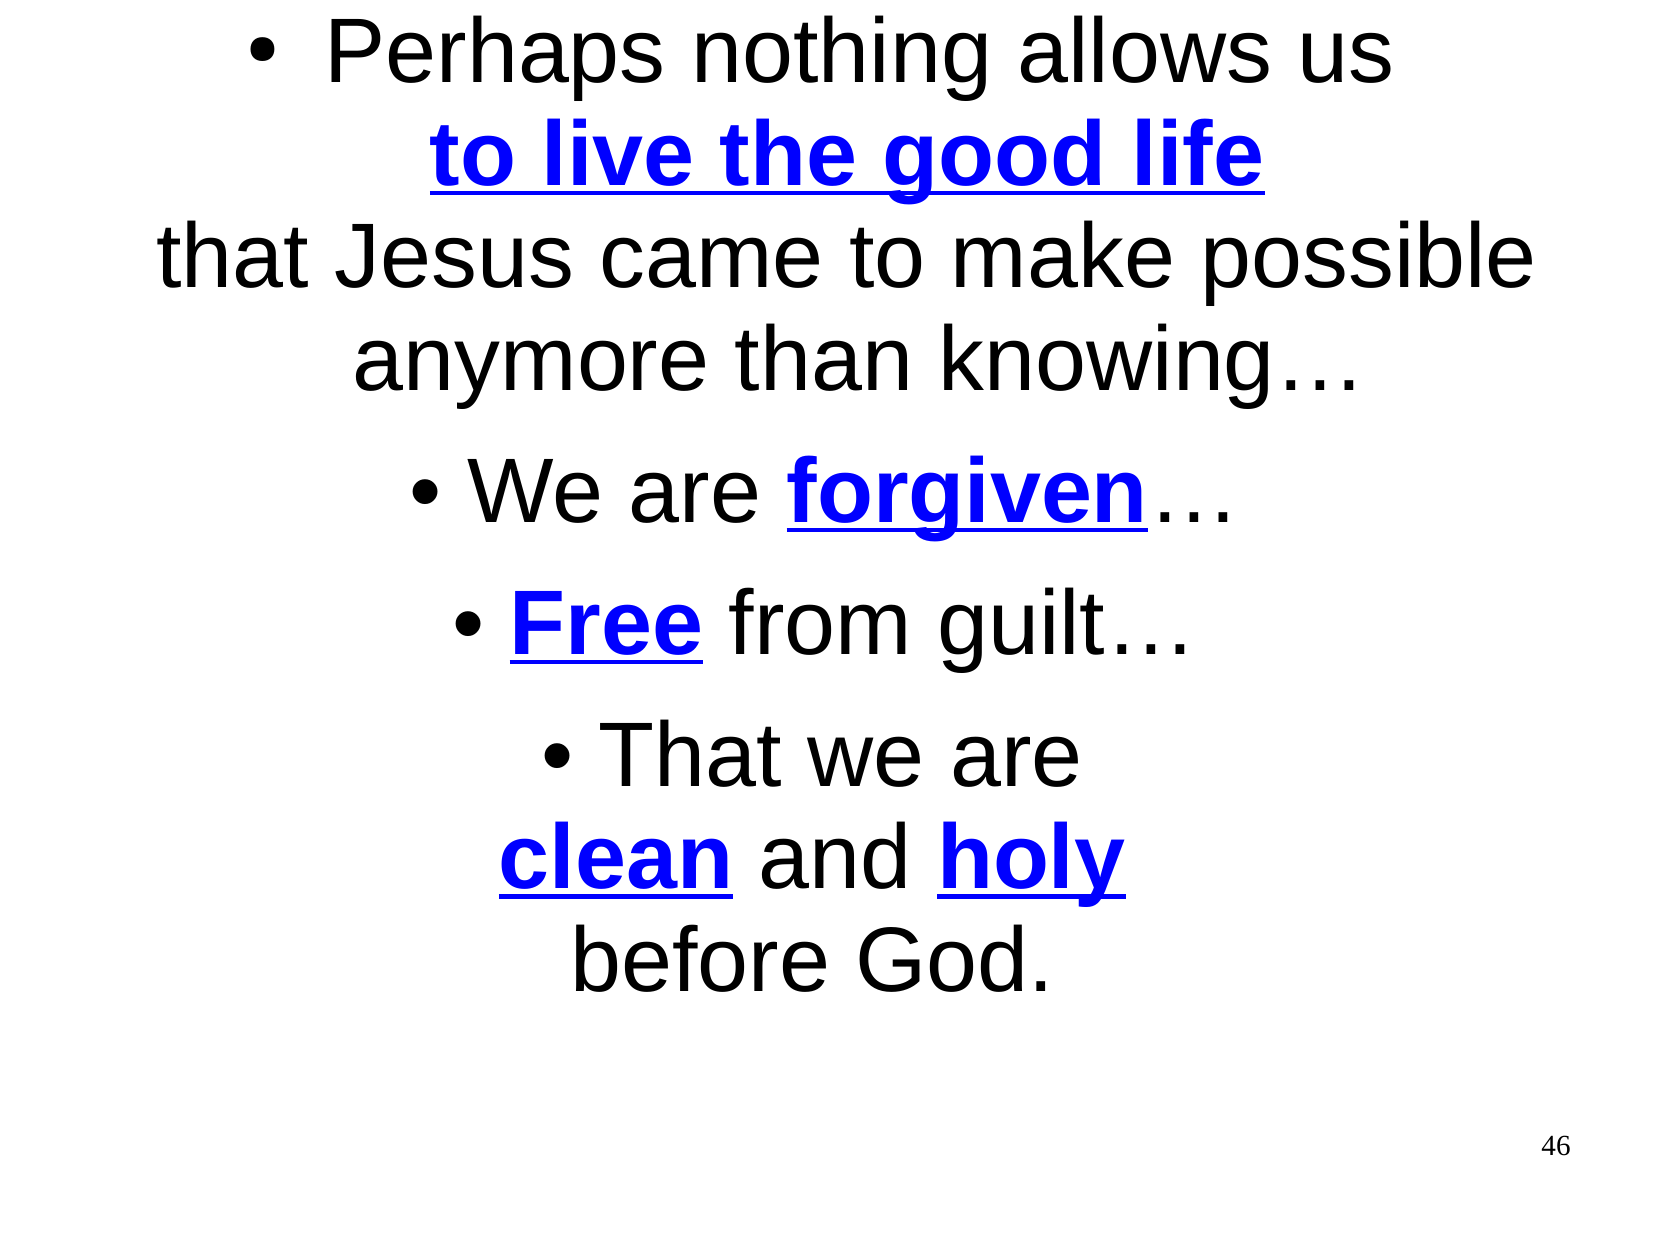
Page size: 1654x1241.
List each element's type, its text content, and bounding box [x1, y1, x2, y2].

list Perhaps nothing allows us to live the good life that Jesus came to make possible anymore than knowing… • We are forgiven… • Free from guilt… • That we are clean and holy before God. [0, 0, 1651, 1238]
